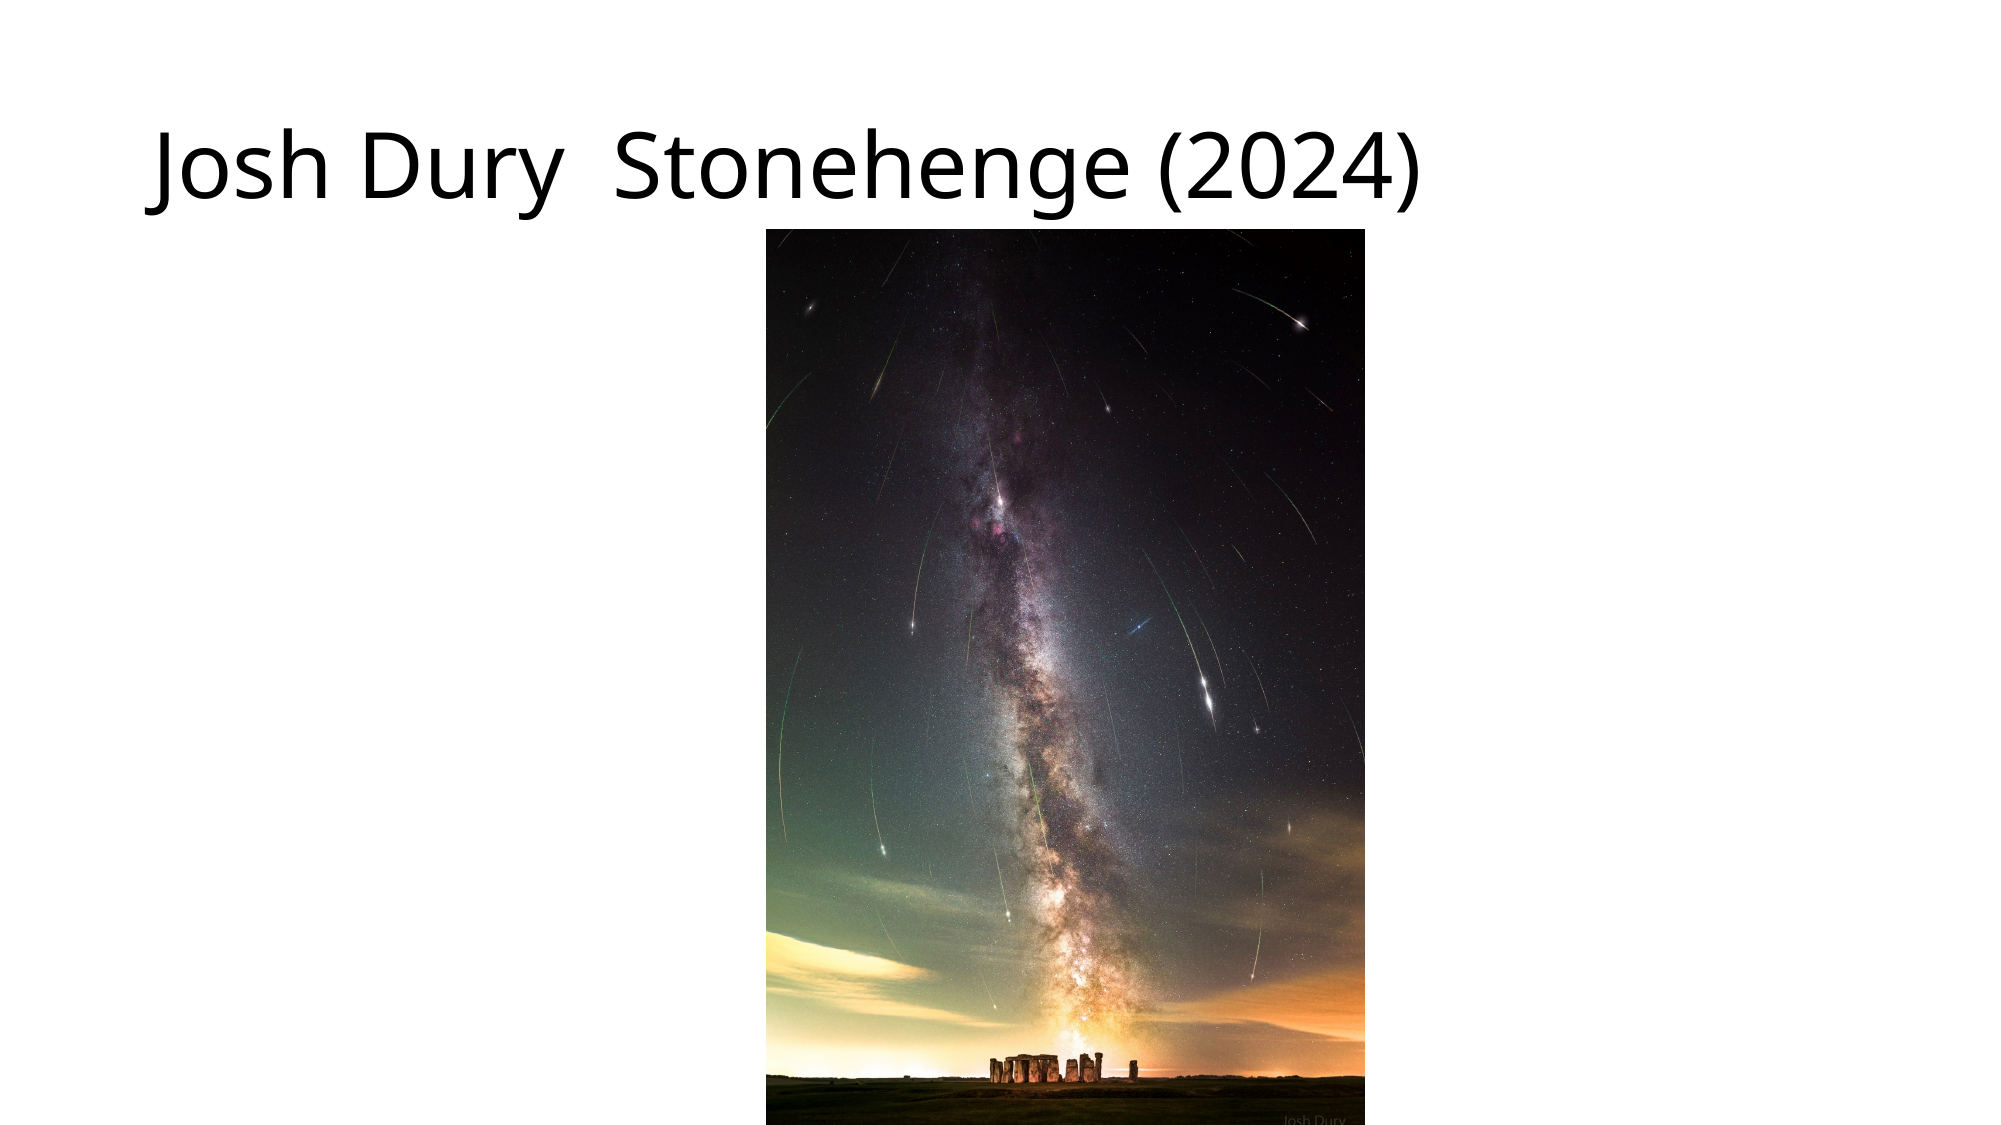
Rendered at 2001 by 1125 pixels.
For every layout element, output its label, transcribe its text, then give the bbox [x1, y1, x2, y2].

title Josh Dury Stonehenge (2024) [137, 59, 1863, 278]
picture [766, 229, 1365, 1125]
